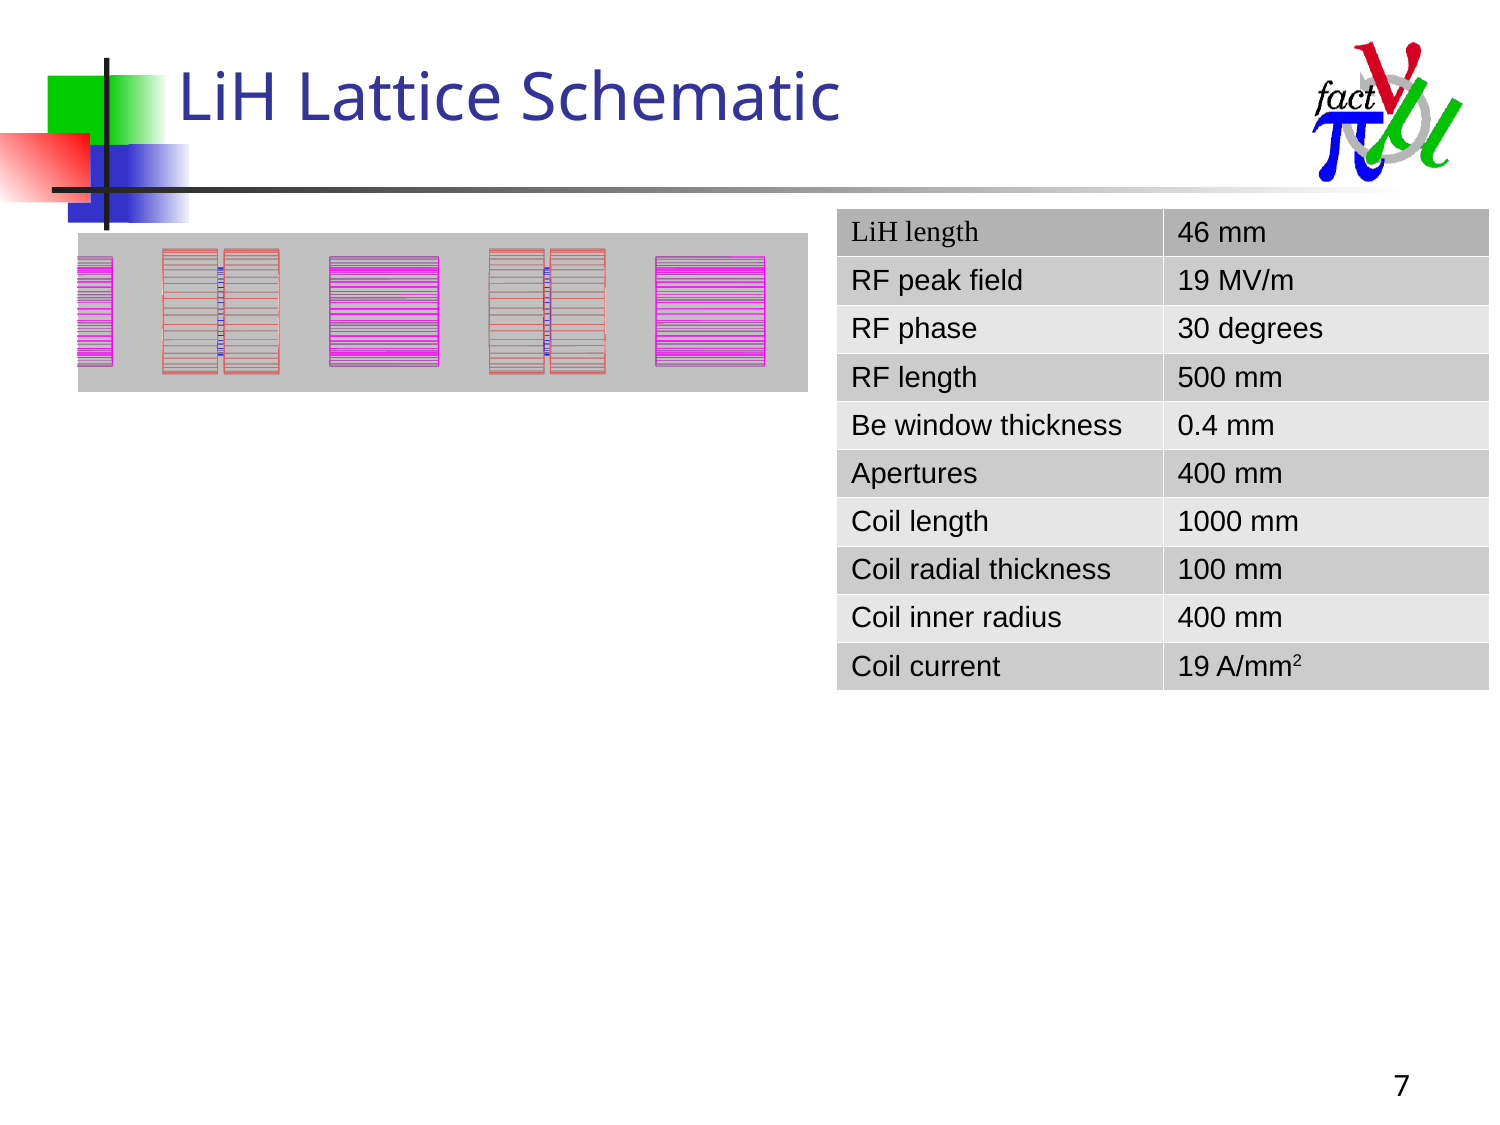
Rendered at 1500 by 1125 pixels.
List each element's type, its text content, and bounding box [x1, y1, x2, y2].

table_cell 30 degrees [1164, 306, 1489, 353]
table_cell 500 mm [1164, 354, 1489, 401]
table_header 46 mm [1164, 209, 1489, 256]
table_cell 19 A/mm2 [1164, 643, 1489, 690]
table_cell Apertures [837, 450, 1163, 497]
table_cell 1000 mm [1164, 498, 1489, 546]
picture [77, 232, 808, 393]
table_cell Be window thickness [837, 402, 1163, 449]
table_cell RF length [837, 354, 1163, 401]
table_cell Coil length [837, 498, 1163, 546]
table_cell RF peak field [837, 257, 1163, 305]
table_cell 100 mm [1164, 547, 1489, 594]
title LiH Lattice Schematic [162, 0, 1441, 148]
table_cell RF phase [837, 306, 1163, 353]
table_cell 0.4 mm [1164, 402, 1489, 449]
table_cell Coil current [837, 643, 1163, 690]
table_header LiH length [837, 209, 1163, 256]
table_cell 19 MV/m [1164, 257, 1489, 305]
table_cell Coil radial thickness [837, 547, 1163, 594]
table_cell 400 mm [1164, 450, 1489, 497]
table_cell 400 mm [1164, 595, 1489, 642]
table_cell Coil inner radius [837, 595, 1163, 642]
picture [1312, 41, 1463, 188]
